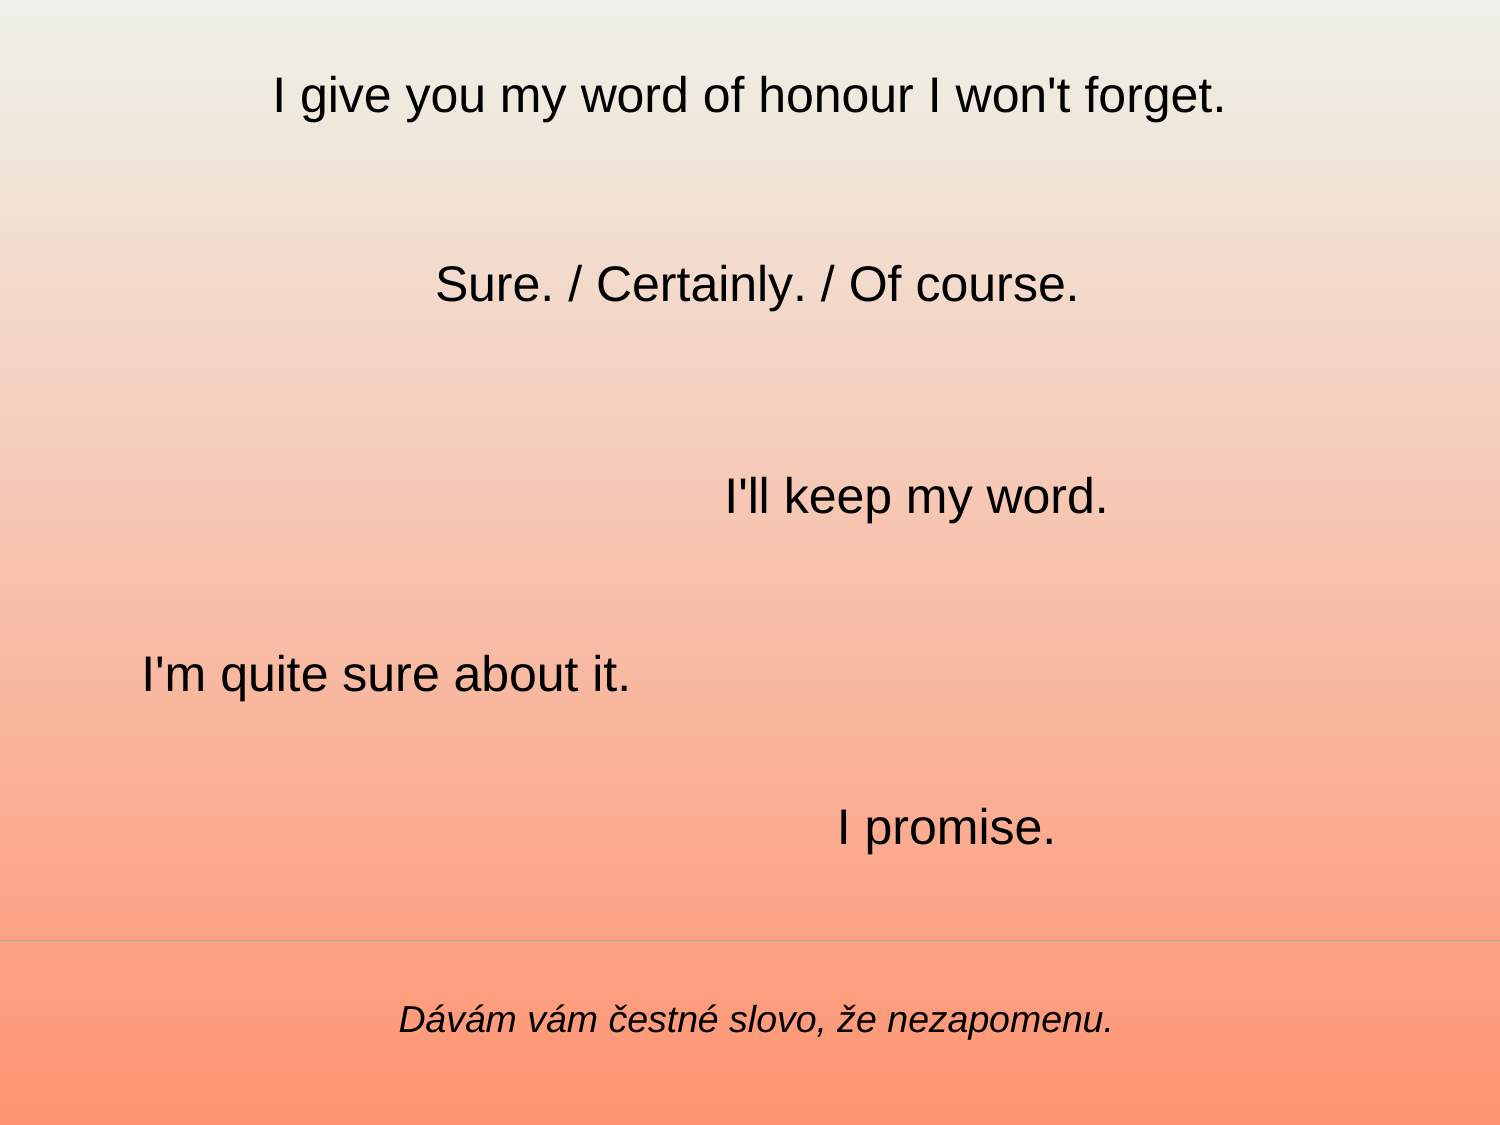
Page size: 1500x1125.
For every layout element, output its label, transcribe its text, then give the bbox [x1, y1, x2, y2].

text_box I give you my word of honour I won't forget. [0, 54, 1500, 131]
text_box Sure. / Certainly. / Of course. [420, 243, 1096, 319]
text_box Dávám vám čestné slovo, že nezapomenu. [383, 987, 1130, 1049]
text_box I promise. [822, 786, 1072, 863]
text_box I'm quite sure about it. [126, 633, 647, 709]
text_box I'll keep my word. [709, 456, 1124, 532]
